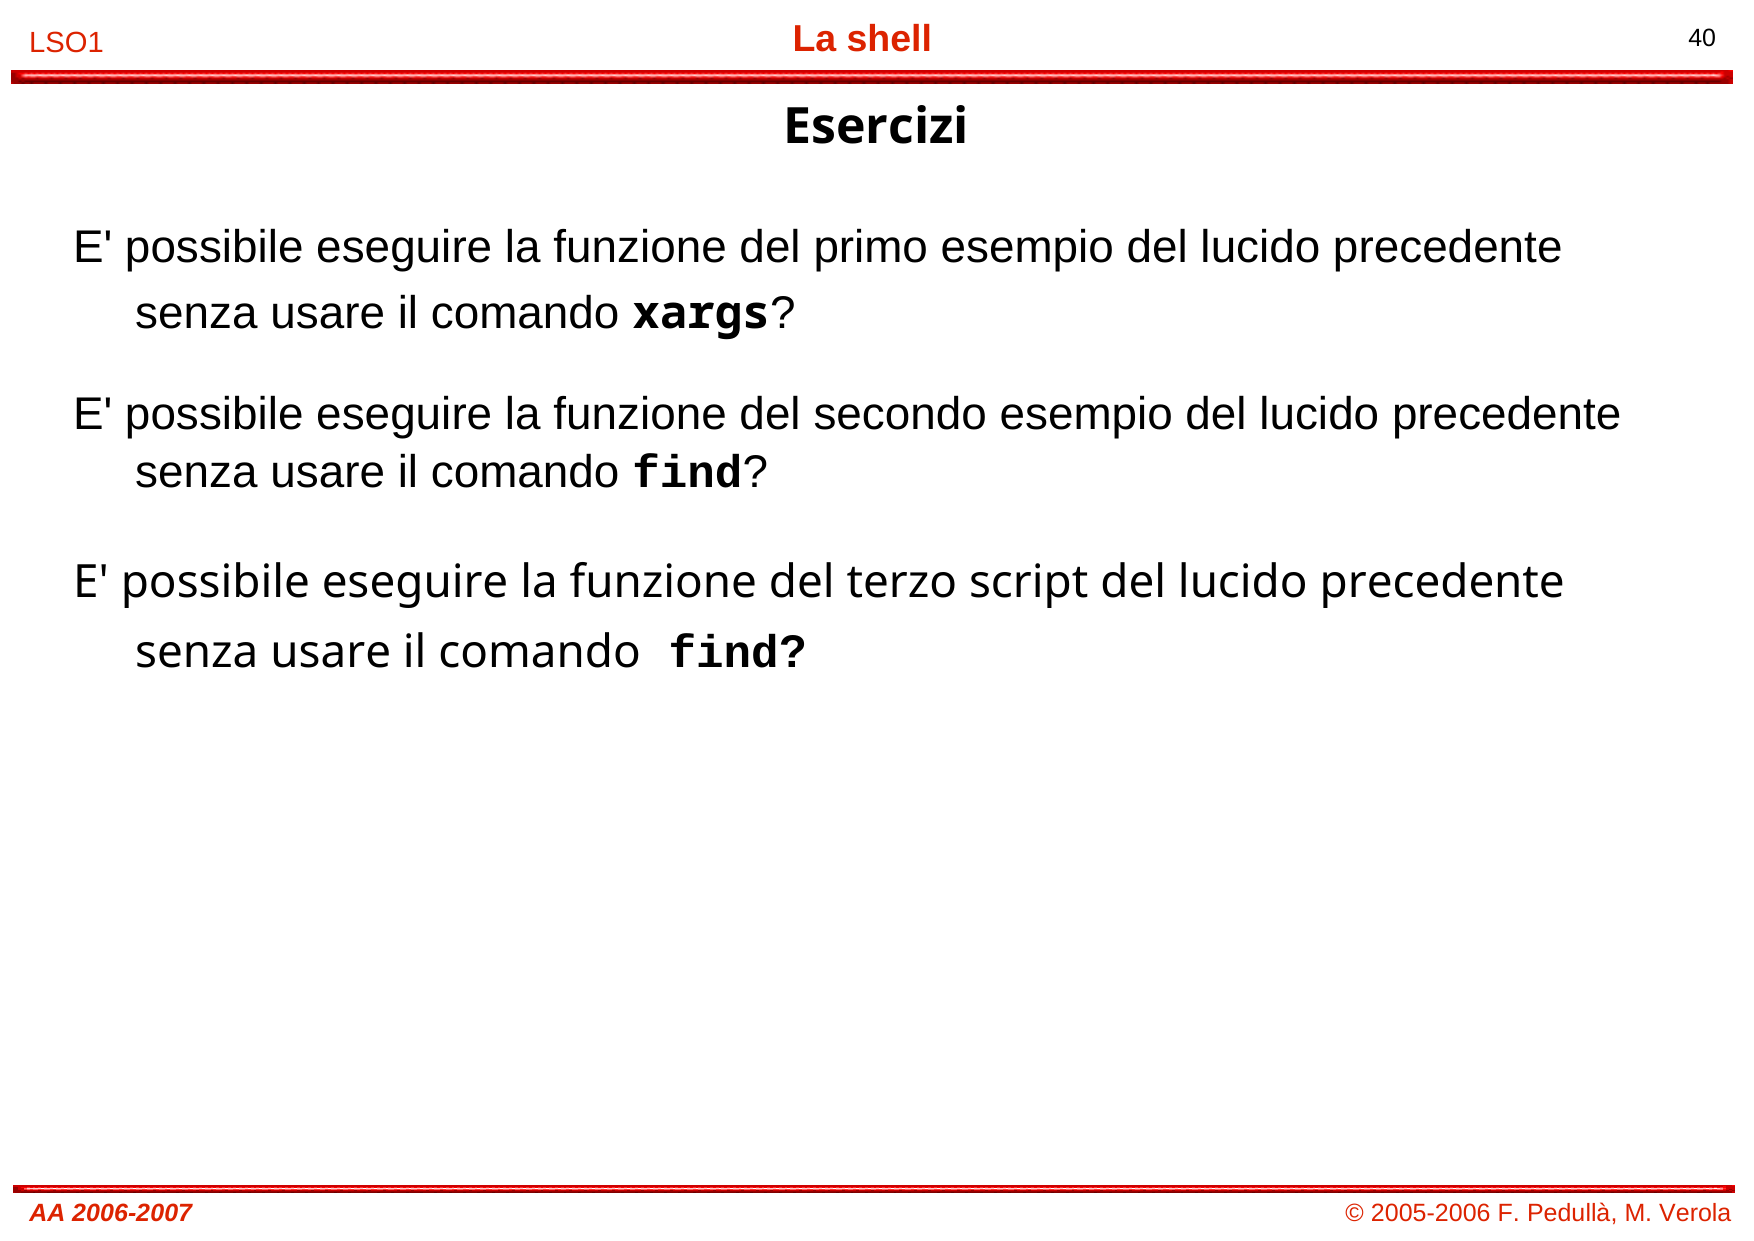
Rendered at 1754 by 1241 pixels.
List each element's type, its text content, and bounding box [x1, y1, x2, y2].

picture [11, 70, 1733, 84]
list E' possibile eseguire la funzione del primo esempio del lucido precedente senza usare il comando xargs? E' possibile eseguire la funzione del secondo esempio del lucido precedente senza usare il comando find? E' possibile eseguire la funzione del terzo script del lucido precedente senza usare il comando find? [58, 206, 1696, 1196]
title Esercizi [575, 78, 1178, 174]
picture [13, 1185, 58, 1193]
picture [1696, 1185, 1735, 1193]
